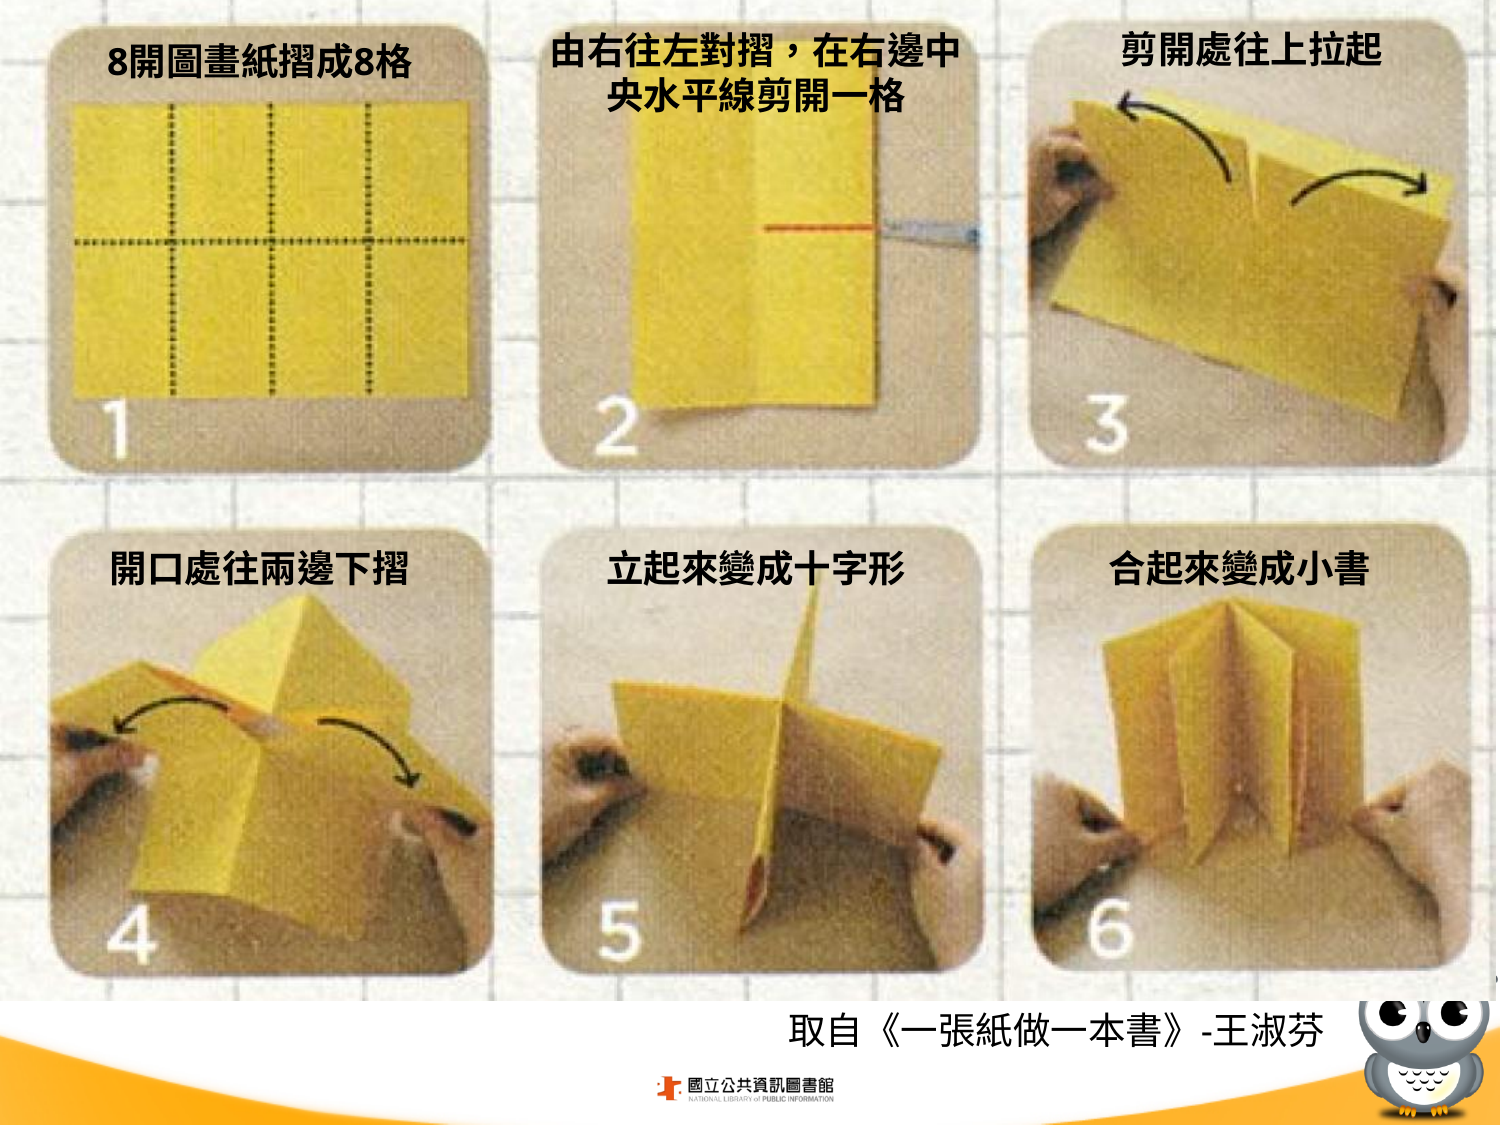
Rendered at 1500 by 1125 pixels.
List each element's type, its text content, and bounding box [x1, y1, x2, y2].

picture [0, 0, 1500, 1125]
text_box 剪開處往上拉起 [1080, 19, 1424, 79]
text_box 8開圖畫紙摺成8格 [88, 30, 432, 91]
text_box 立起來變成十字形 [584, 537, 928, 598]
text_box 合起來變成小書 [1068, 537, 1412, 598]
text_box 由右往左對摺，在右邊中央水平線剪開一格 [525, 19, 987, 125]
text_box 開口處往兩邊下摺 [88, 537, 432, 598]
text_box 取自《一張紙做一本書》-王淑芬 [773, 999, 1365, 1060]
